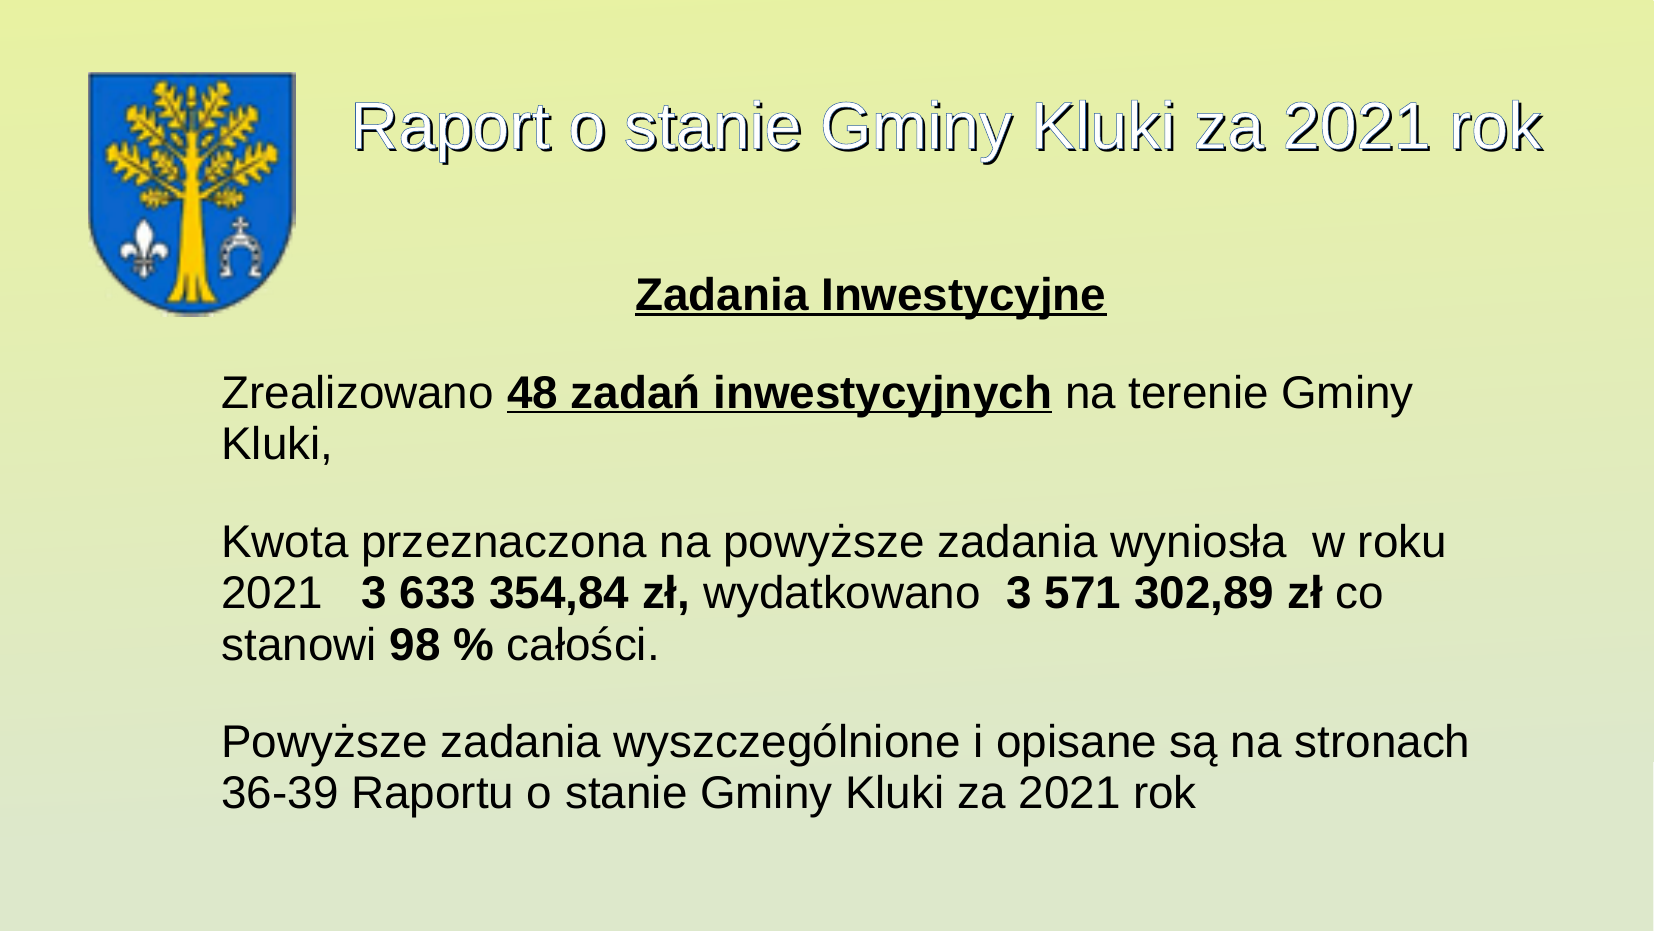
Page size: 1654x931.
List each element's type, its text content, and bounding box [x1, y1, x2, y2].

title Raport o stanie Gminy Kluki za 2021 rok [296, 73, 1654, 178]
picture [88, 72, 296, 317]
text_box Zadania Inwestycyjne Zrealizowano 48 zadań inwestycyjnych na terenie Gminy Kluki, Kwota przeznaczona na powyższe zadania wyniosła w roku 2021 3 633 354,84 zł, wydatkowano 3 571 302,89 zł co stanowi 98 % całości. Powyższe zadania wyszczególnione i opisane są na stronach 36-39 Raportu o stanie Gminy Kluki za 2021 rok [206, 295, 1536, 709]
